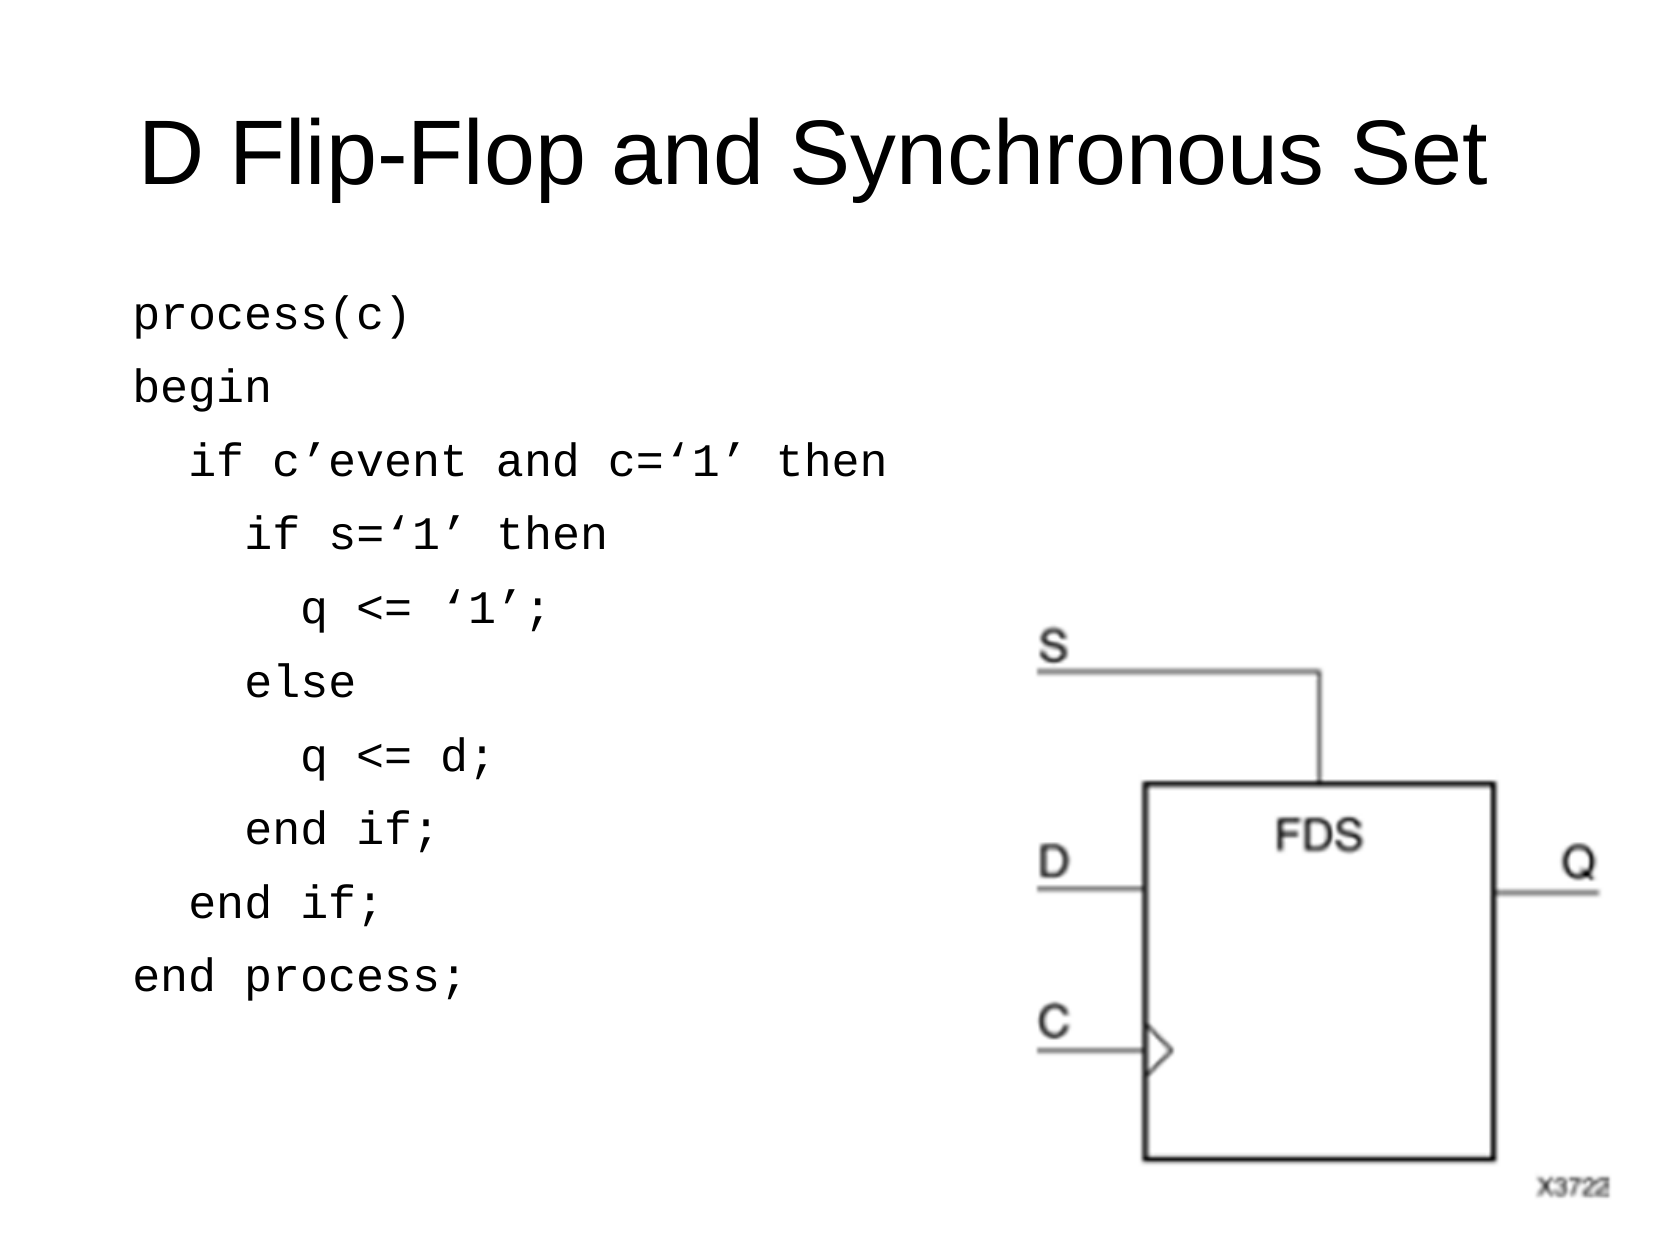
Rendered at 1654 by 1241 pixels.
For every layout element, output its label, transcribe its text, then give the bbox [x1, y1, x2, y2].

list process(c) begin if c’event and c=‘1’ then if s=‘1’ then q <= ‘1’; else q <= d; end if; end if; end process; [82, 290, 1571, 1010]
picture [1023, 614, 1621, 1209]
title D Flip-Flop and Synchronous Set [82, 49, 1571, 257]
